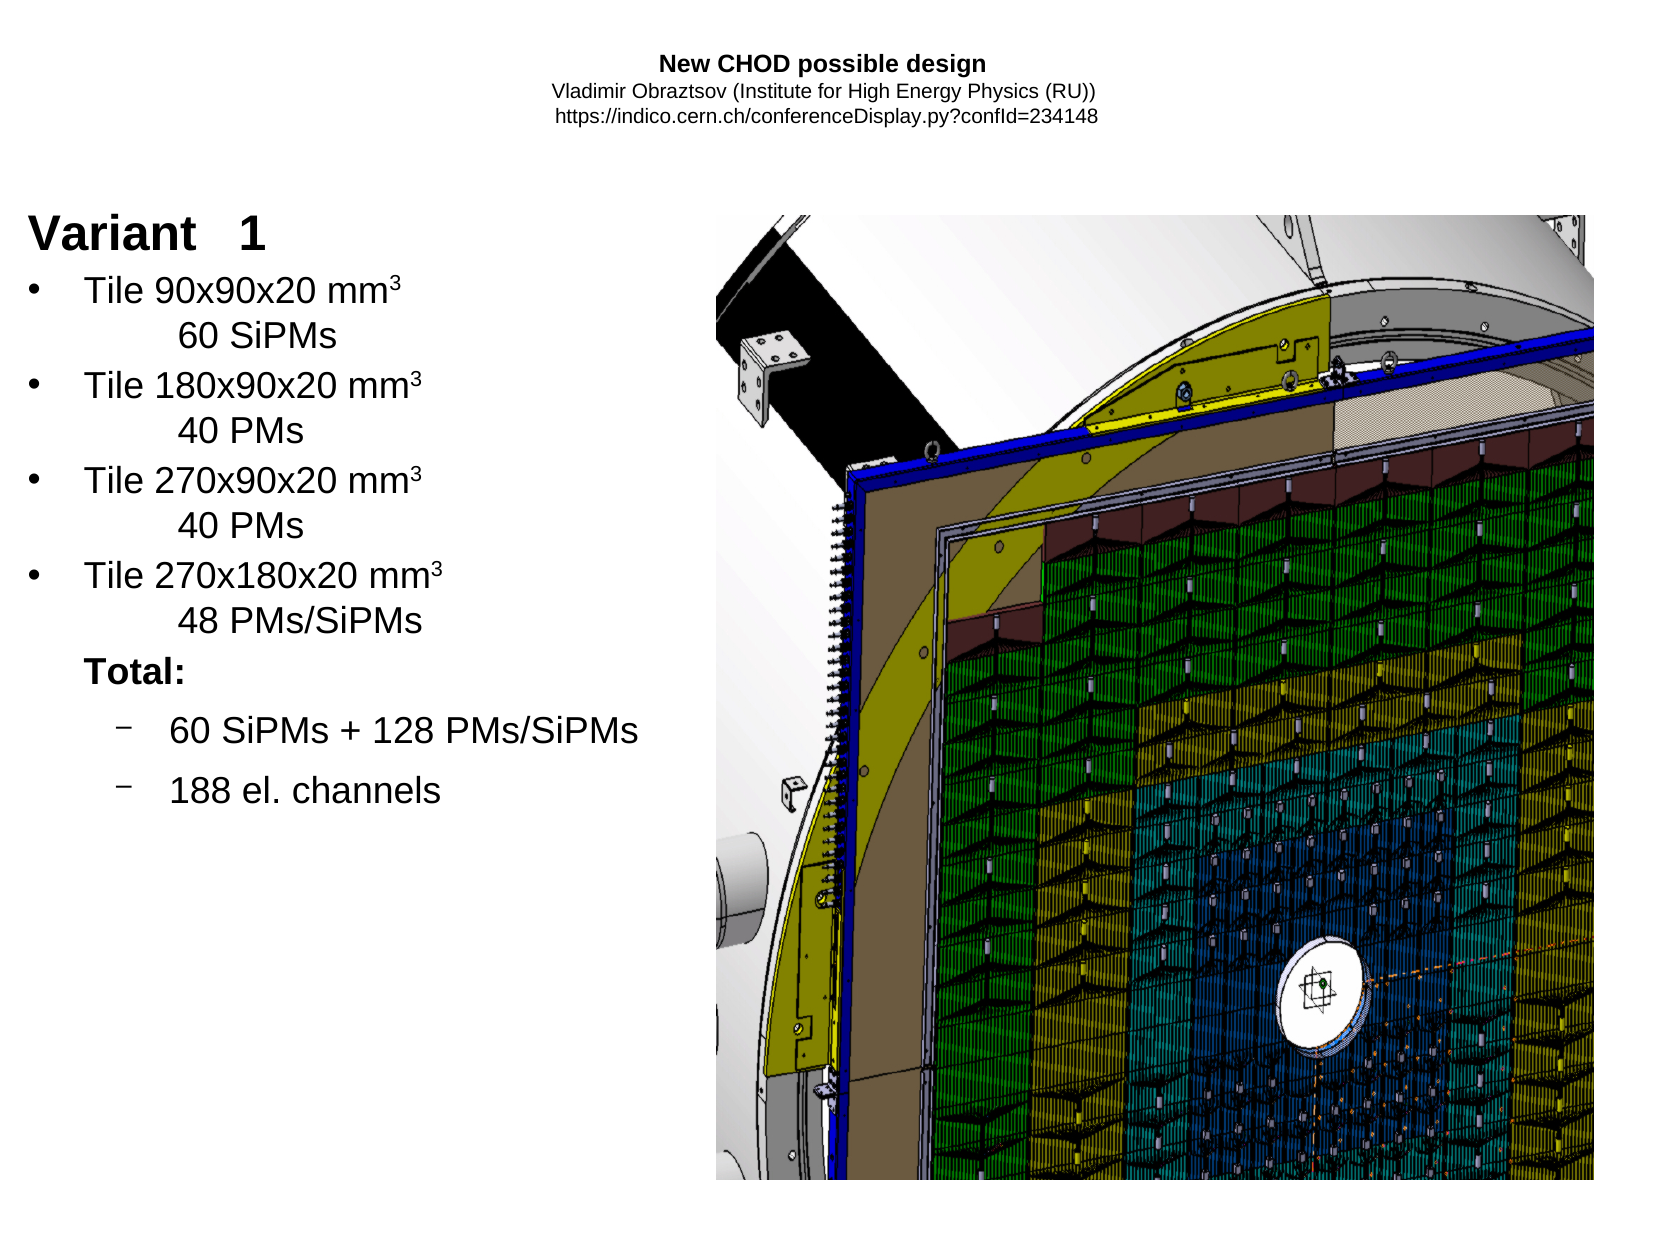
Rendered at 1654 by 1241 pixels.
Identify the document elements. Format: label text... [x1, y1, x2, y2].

title New CHOD possible design Vladimir Obraztsov (Institute for High Energy Physics (RU)) https://indico.cern.ch/conferenceDisplay.py?confId=234148 [82, 34, 1571, 140]
picture [716, 215, 1594, 1180]
list [847, 1180, 1579, 1186]
list Variant 1 Tile 90х90х20 mm3 60 SiPMs Tile 180х90х20 mm3 40 PMs Tile 270х90х20 mm3 40 PMs Tile 270х180х20 mm3 48 PMs/SiPMs Total: 60 SiPMs + 128 PMs/SiPMs 188 el. channels [12, 193, 743, 1150]
